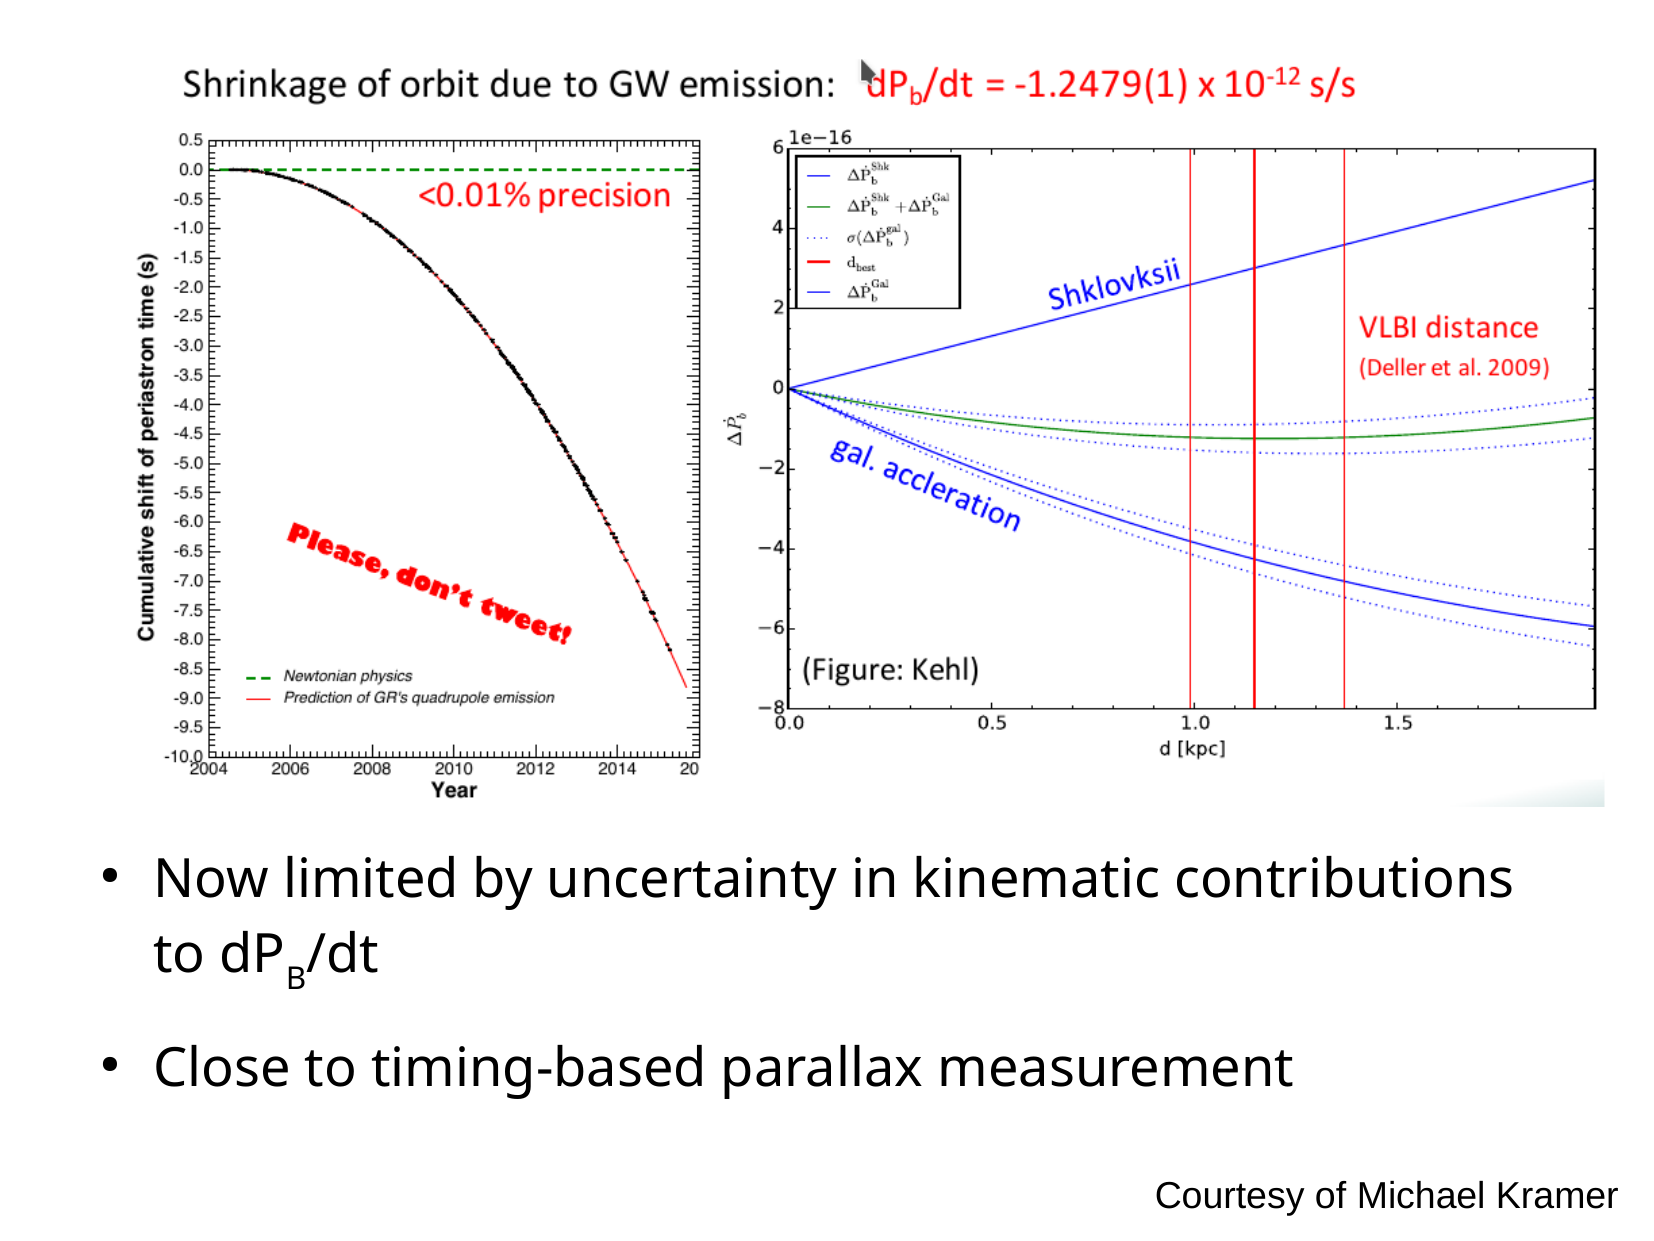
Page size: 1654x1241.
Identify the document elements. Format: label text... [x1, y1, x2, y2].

list Now limited by uncertainty in kinematic contributions to dPB/dt Close to timing-based parallax measurement [82, 840, 1571, 1126]
picture [118, 59, 1606, 807]
text_box Courtesy of Michael Kramer [1140, 1167, 1634, 1224]
